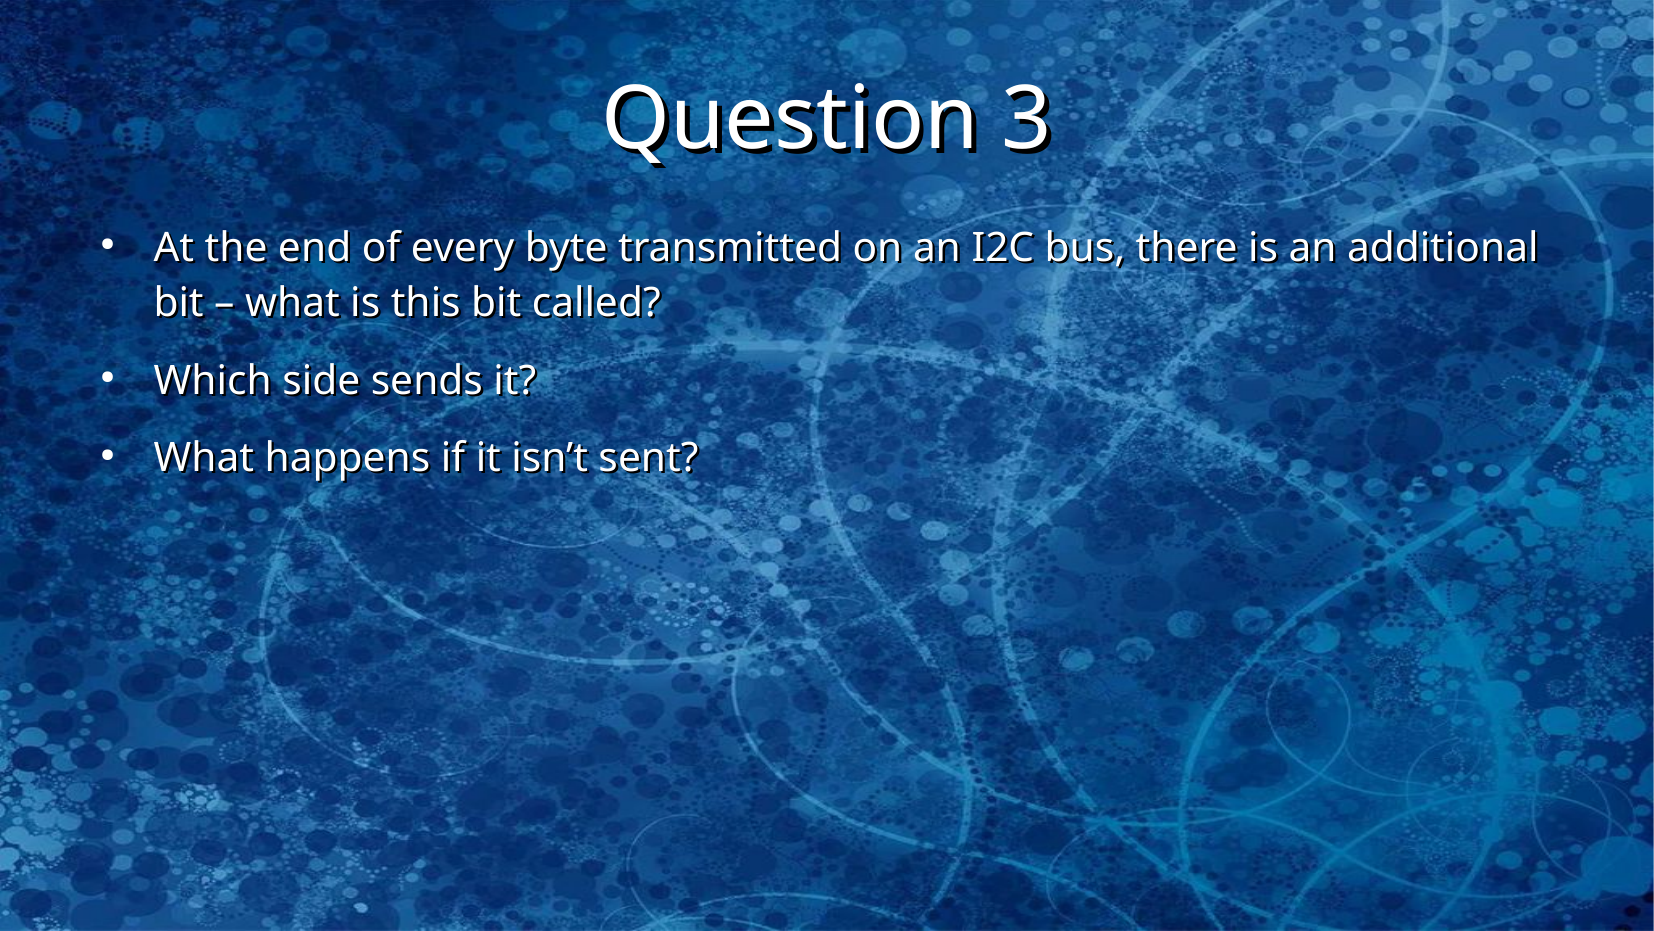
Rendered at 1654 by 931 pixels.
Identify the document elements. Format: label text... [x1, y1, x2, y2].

list At the end of every byte transmitted on an I2C bus, there is an additional bit – what is this bit called? Which side sends it? What happens if it isn’t sent? [82, 217, 1571, 758]
title Question 3 [82, 37, 1571, 193]
picture [0, 0, 1654, 931]
